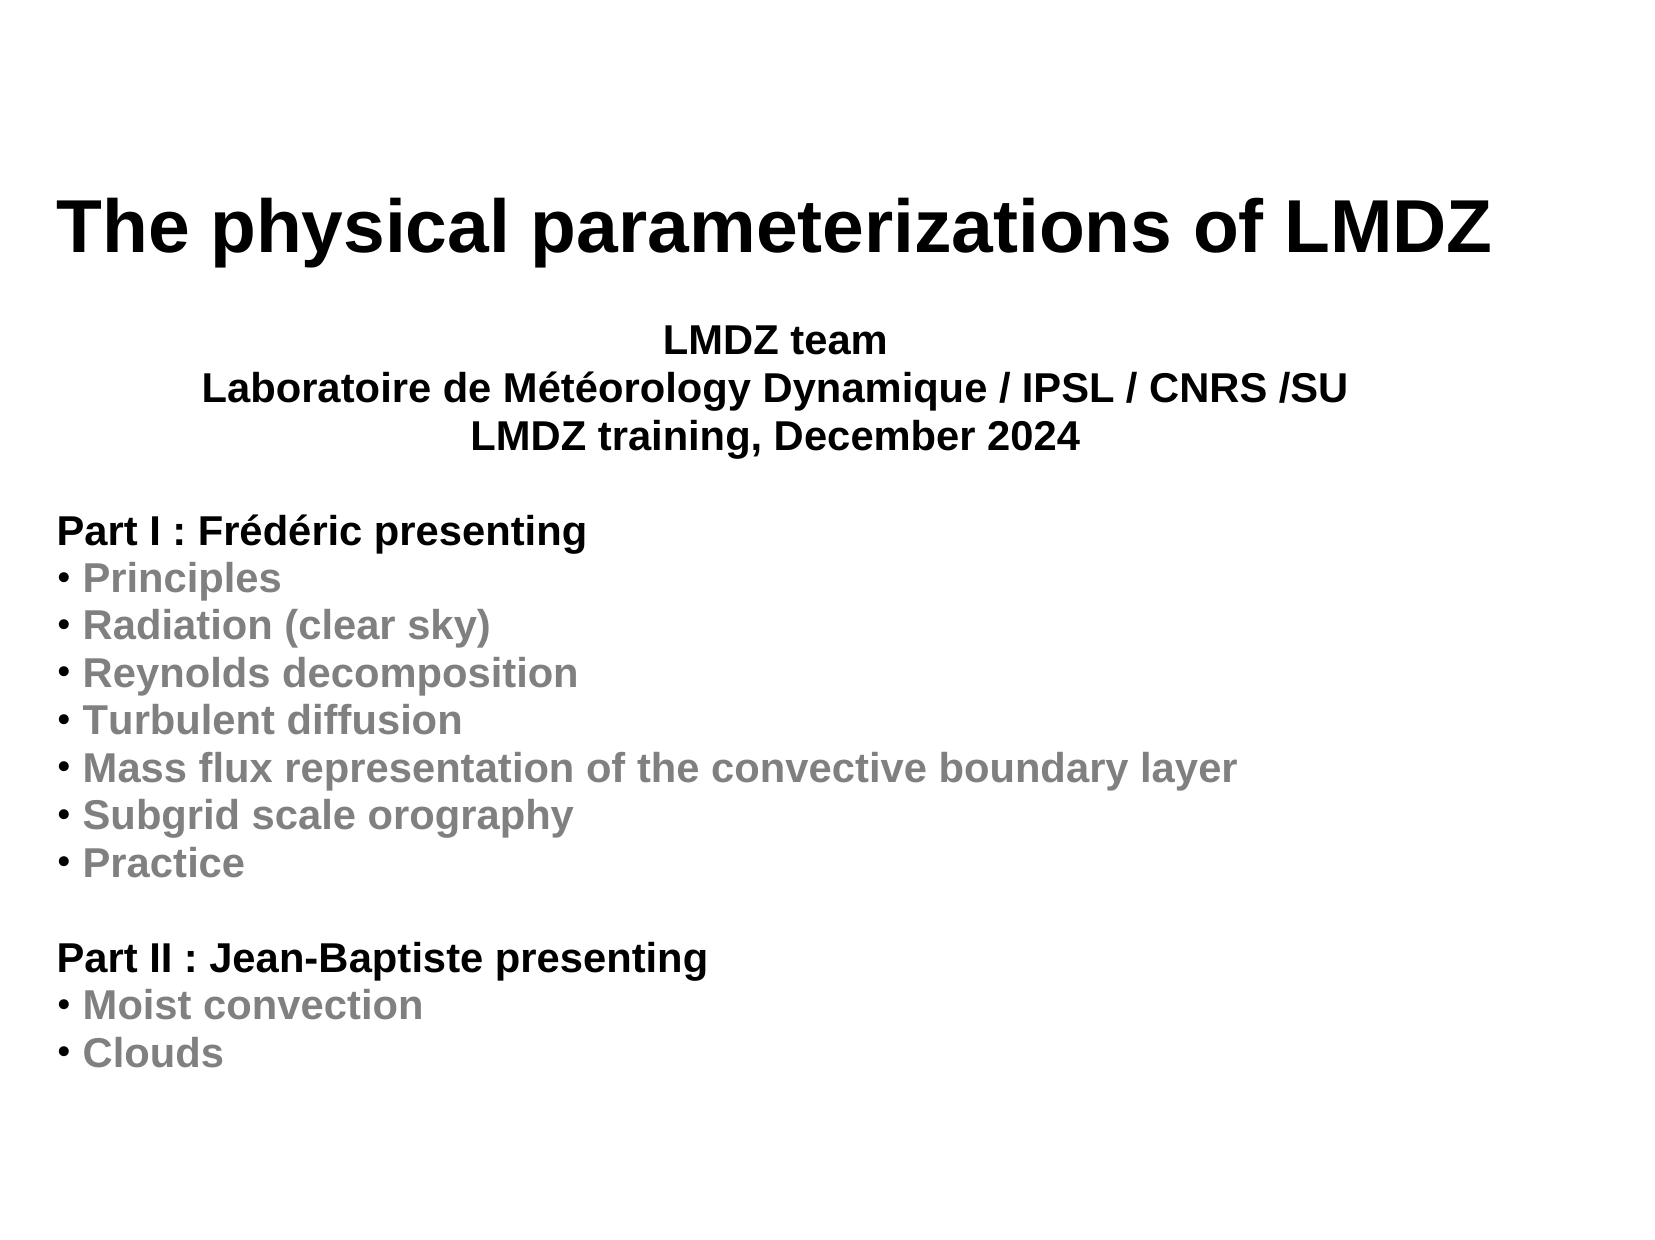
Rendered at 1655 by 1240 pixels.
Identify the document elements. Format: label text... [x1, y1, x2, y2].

text_box The physical parameterizations of LMDZ LMDZ team Laboratoire de Météorology Dynamique / IPSL / CNRS /SU LMDZ training, December 2024 Part I : Frédéric presenting Principles Radiation (clear sky) Reynolds decomposition Turbulent diffusion Mass flux representation of the convective boundary layer Subgrid scale orography Practice Part II : Jean-Baptiste presenting Moist convection Clouds [41, 176, 1510, 1132]
